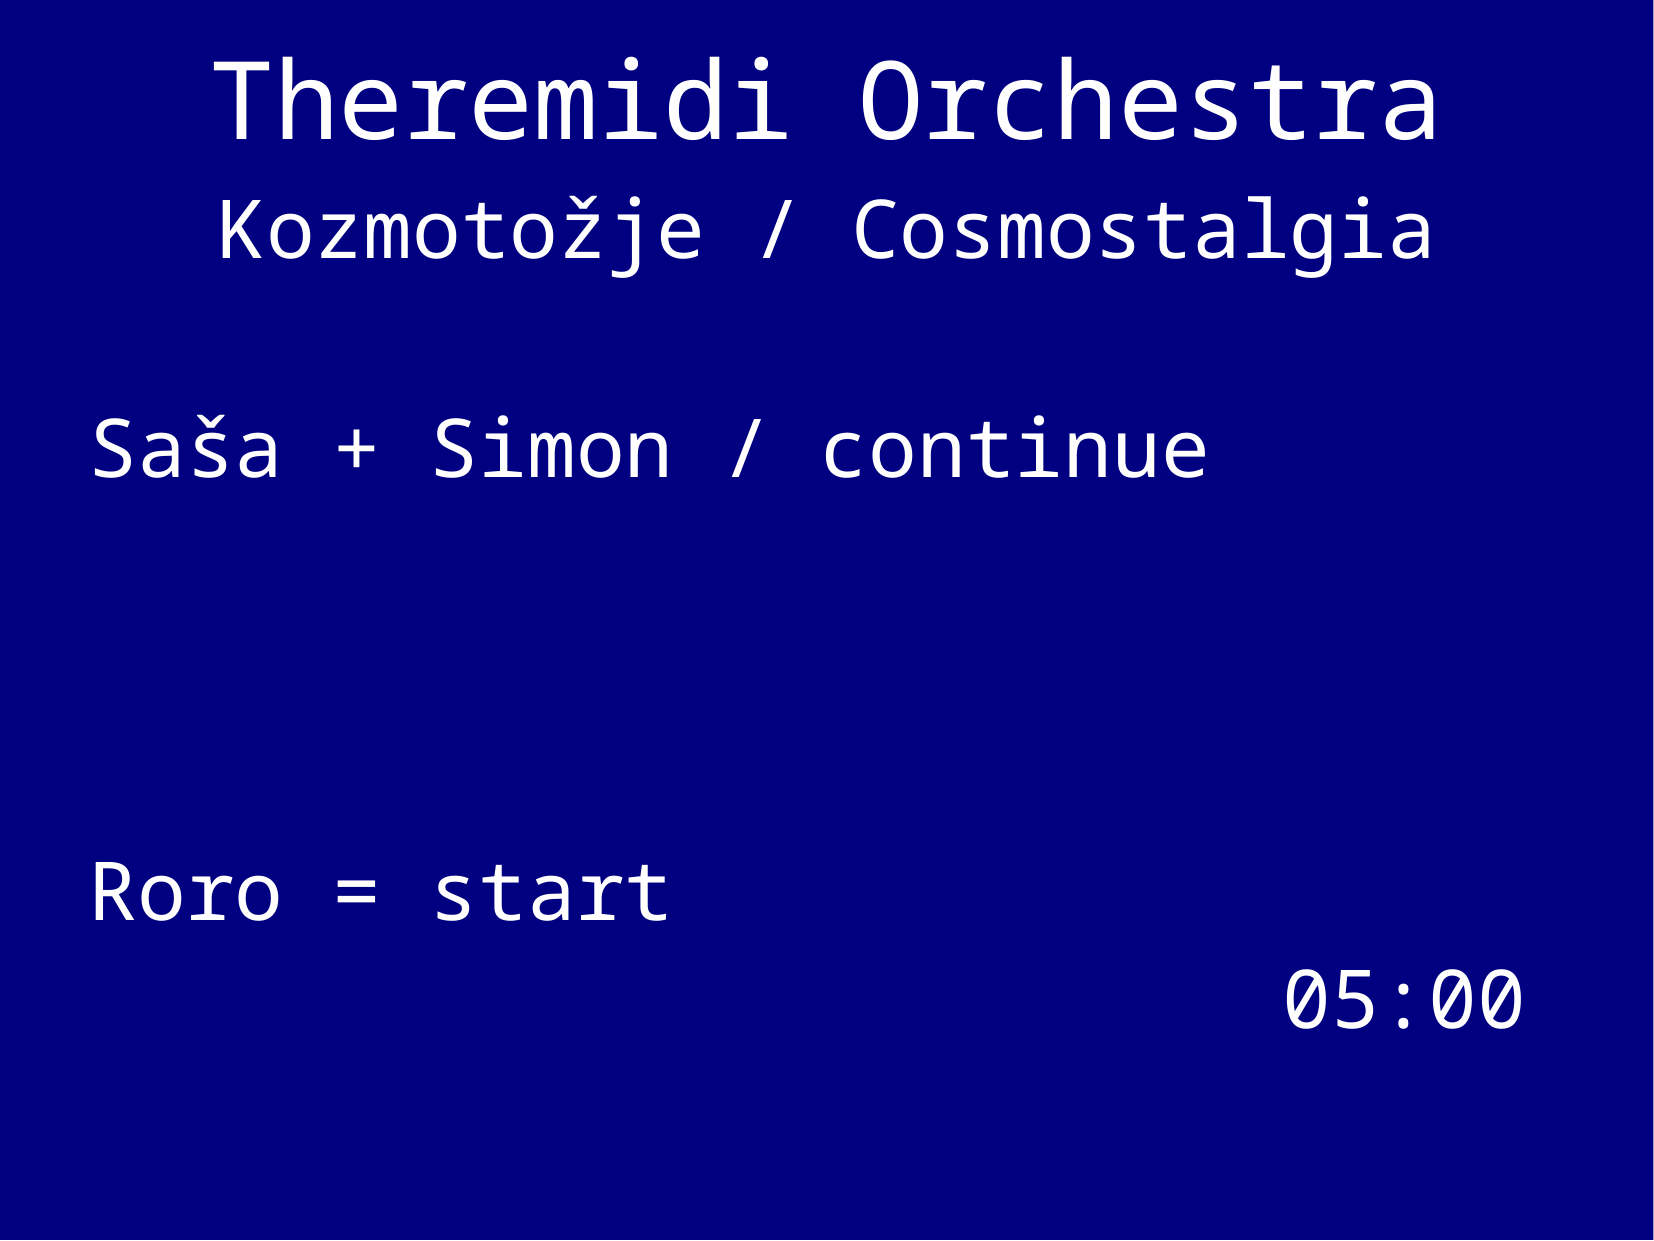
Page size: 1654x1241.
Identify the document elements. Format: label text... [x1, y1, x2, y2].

subtitle Saša + Simon / continue Roro = start [88, 272, 1566, 1063]
text_box 05:00 [1282, 900, 1620, 1096]
title Theremidi Orchestra Kozmotožje / Cosmostalgia [82, 49, 1571, 257]
